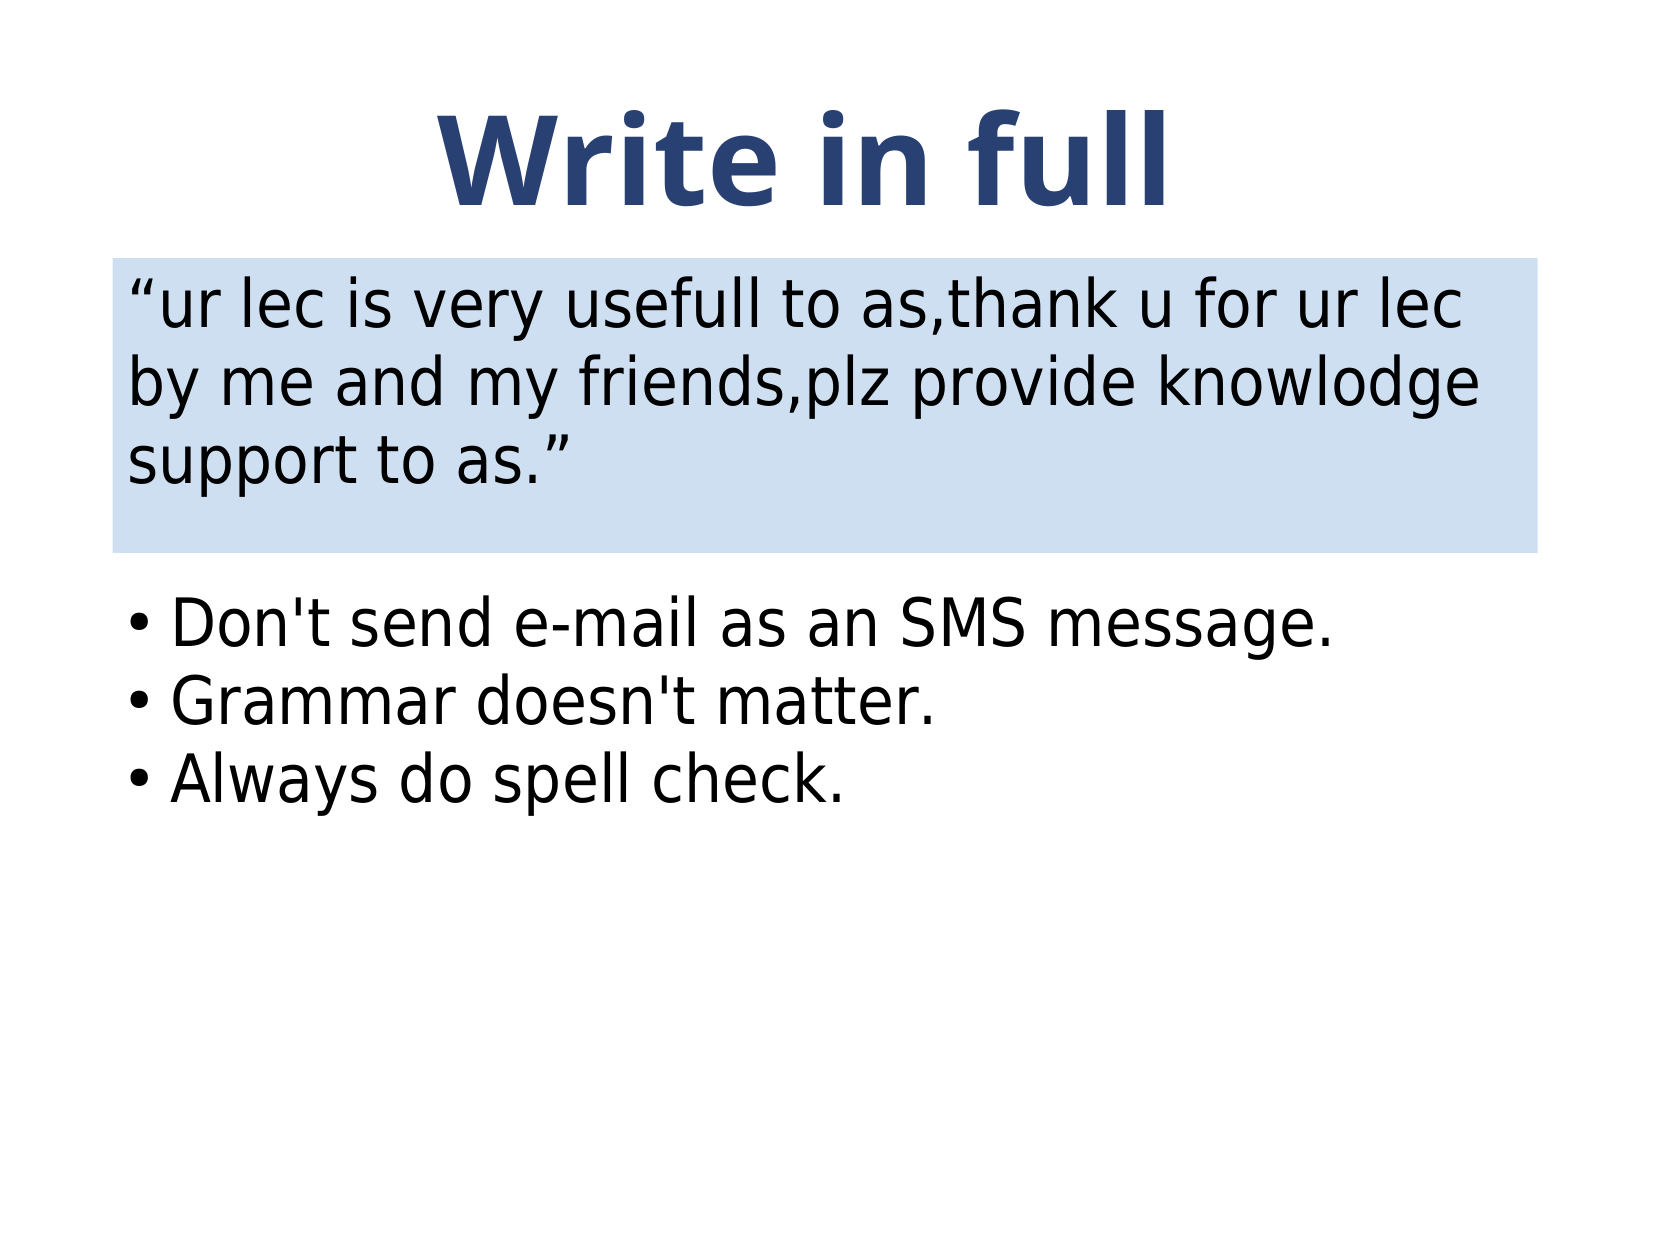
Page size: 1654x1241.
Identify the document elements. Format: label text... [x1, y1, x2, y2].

text_box Don't send e-mail as an SMS message. Grammar doesn't matter. Always do spell check. [112, 577, 1538, 826]
text_box “ur lec is very usefull to as,thank u for ur lec by me and my friends,plz provide knowlodge support to as.” [112, 258, 1538, 553]
text_box Write in full [337, 64, 1276, 252]
